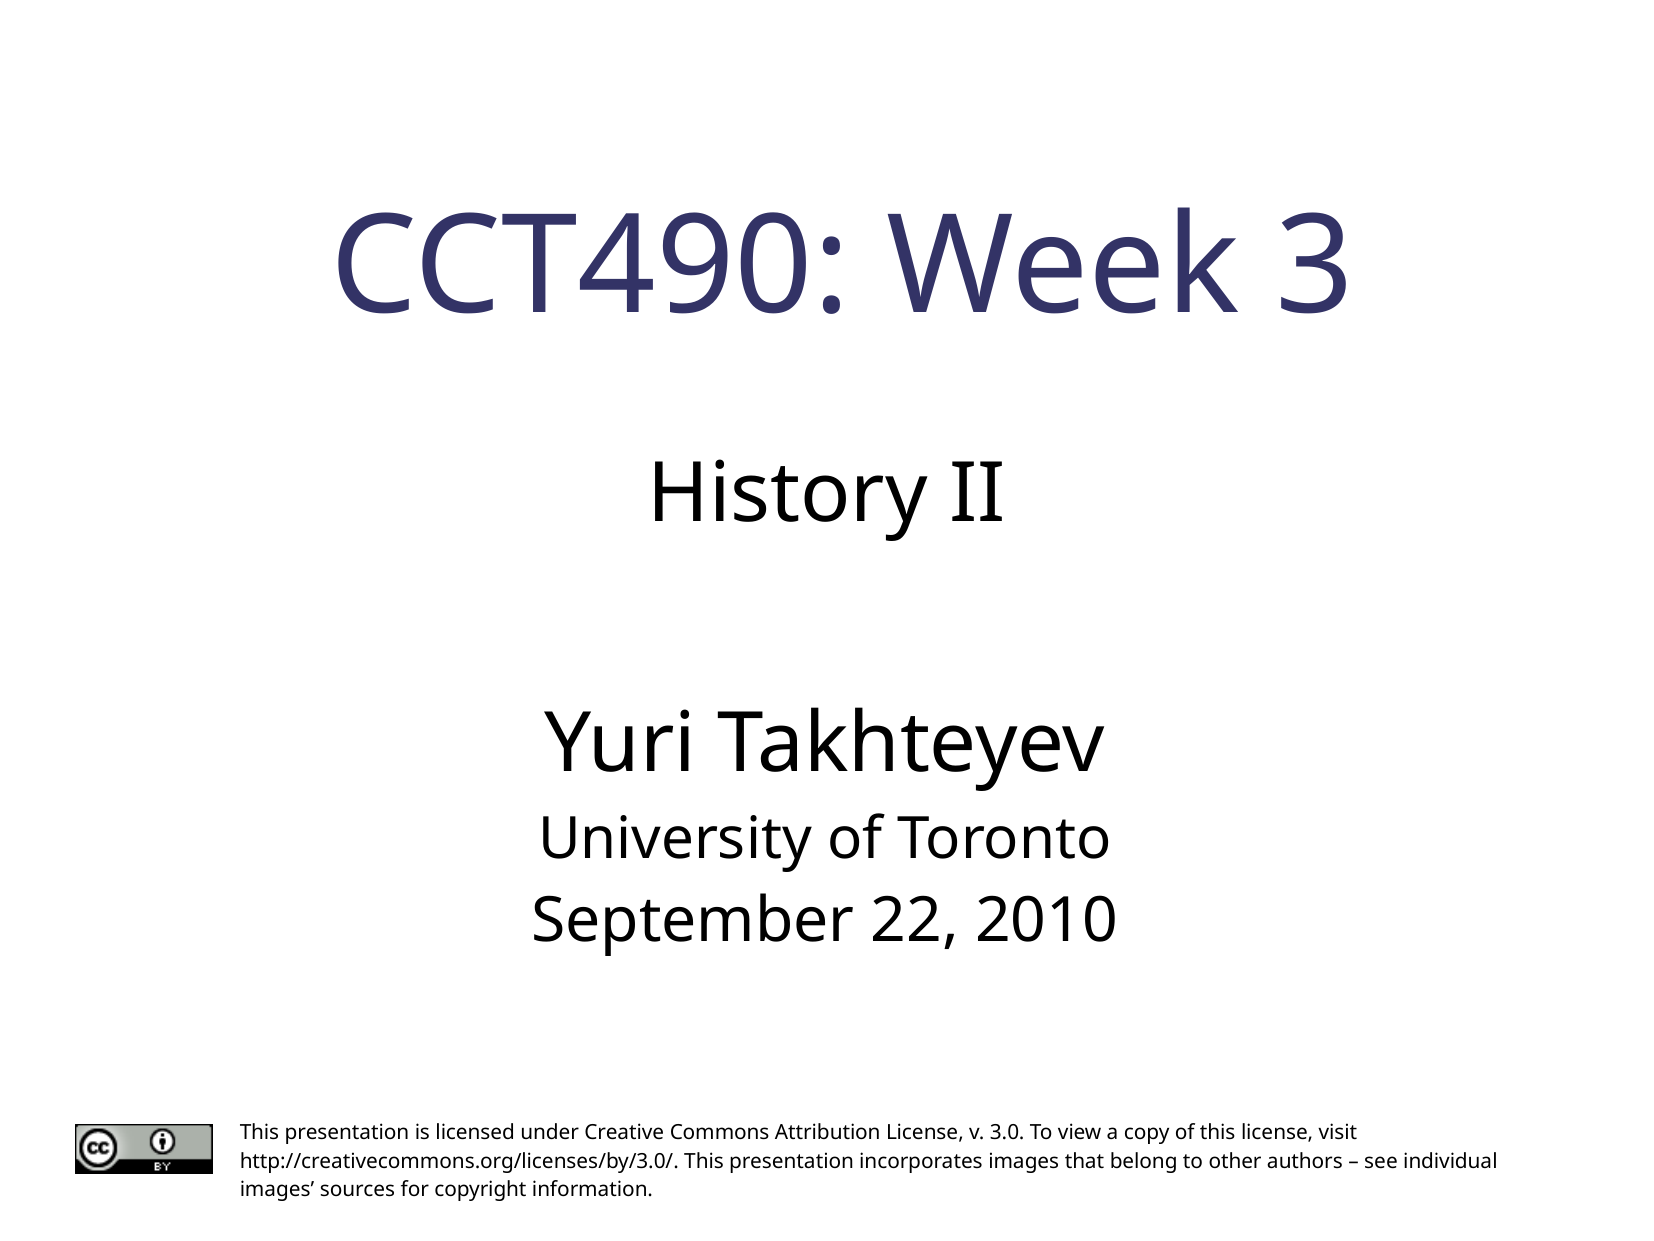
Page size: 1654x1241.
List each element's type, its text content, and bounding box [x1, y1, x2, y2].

text_box This presentation is licensed under Creative Commons Attribution License, v. 3.0. To view a copy of this license, visit http://creativecommons.org/licenses/by/3.0/. This presentation incorporates images that belong to other authors – see individual images’ sources for copyright information. [225, 1110, 1576, 1201]
title CCT490: Week 3 [34, 155, 1651, 363]
text_box Yuri Takhteyev University of Toronto September 22, 2010 [150, 675, 1501, 938]
subtitle History II [0, 375, 1654, 603]
picture [75, 1124, 213, 1174]
